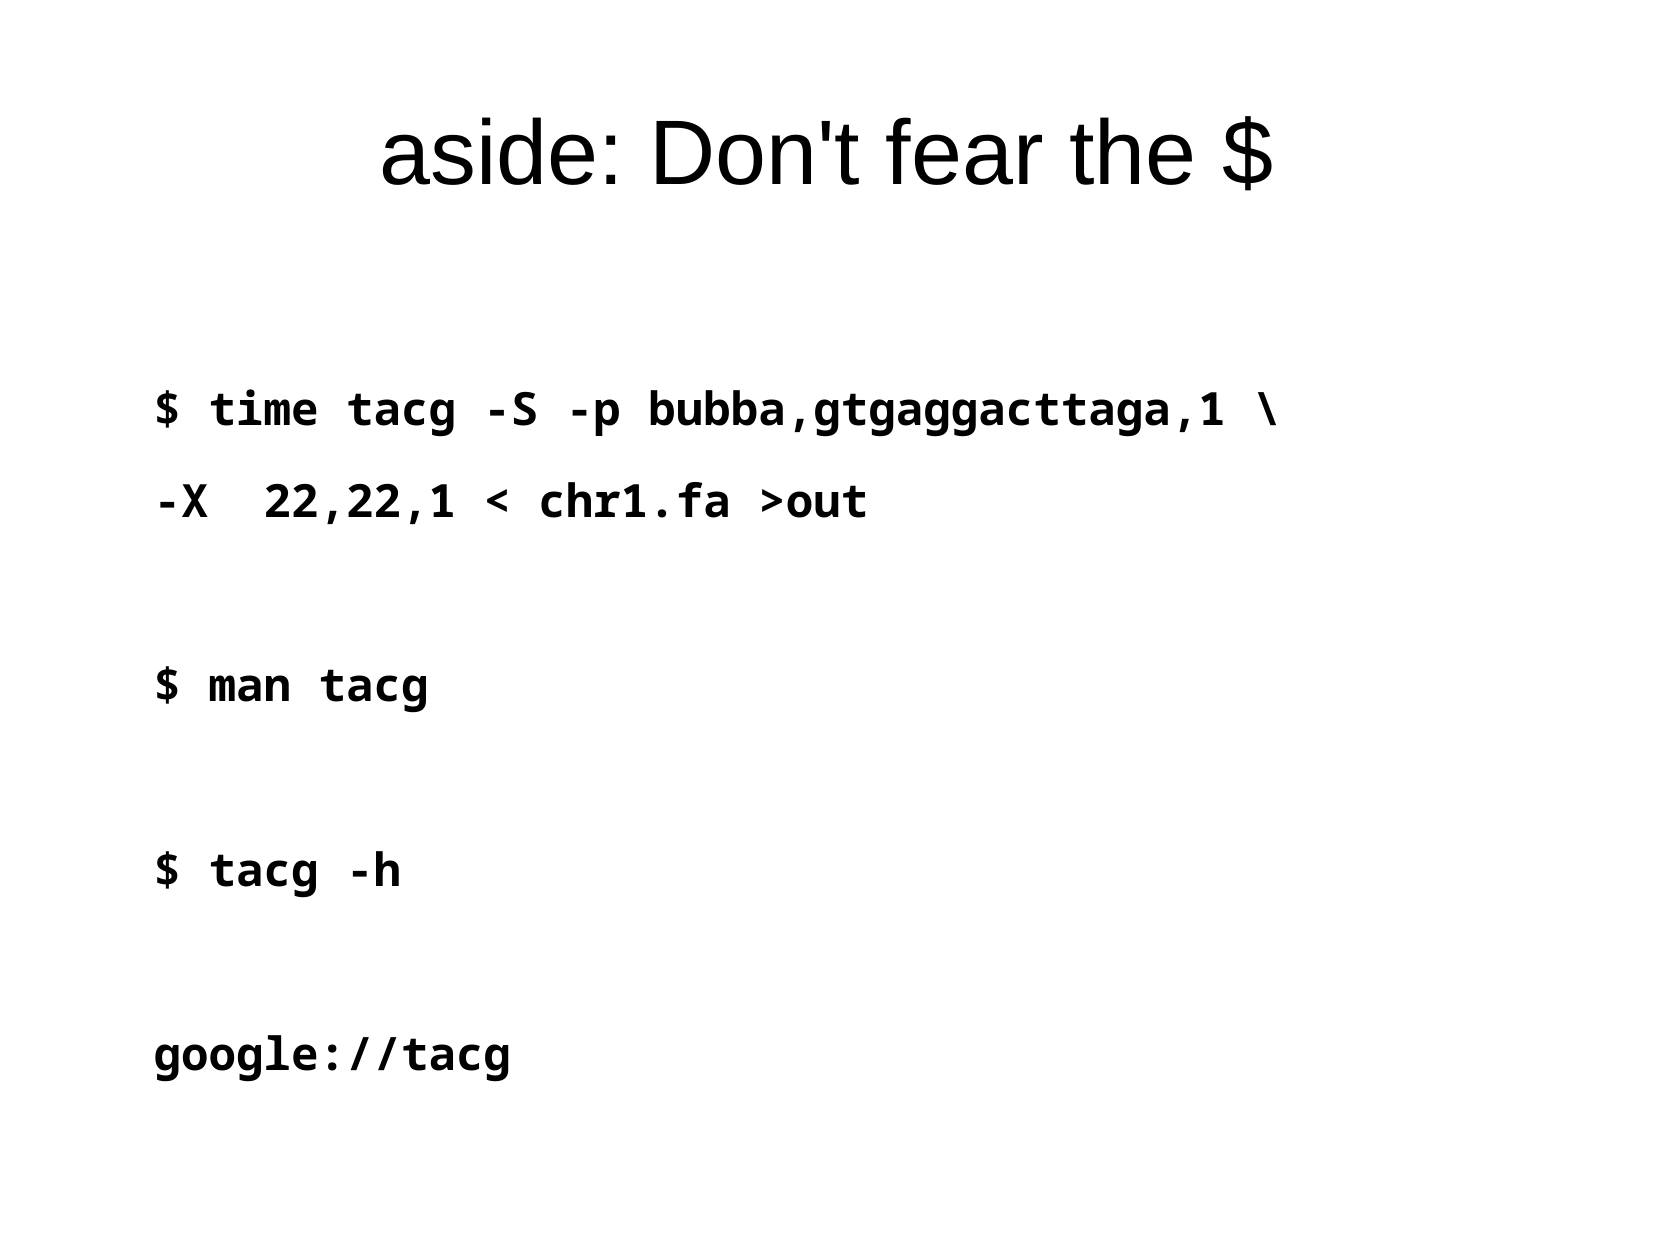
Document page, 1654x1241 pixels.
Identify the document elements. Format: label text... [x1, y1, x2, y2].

list $ time tacg -S -p bubba,gtgaggacttaga,1 \ -X 22,22,1 < chr1.fa >out $ man tacg $ tacg -h google://tacg [82, 290, 1571, 1241]
title aside: Don't fear the $ [82, 56, 1571, 250]
